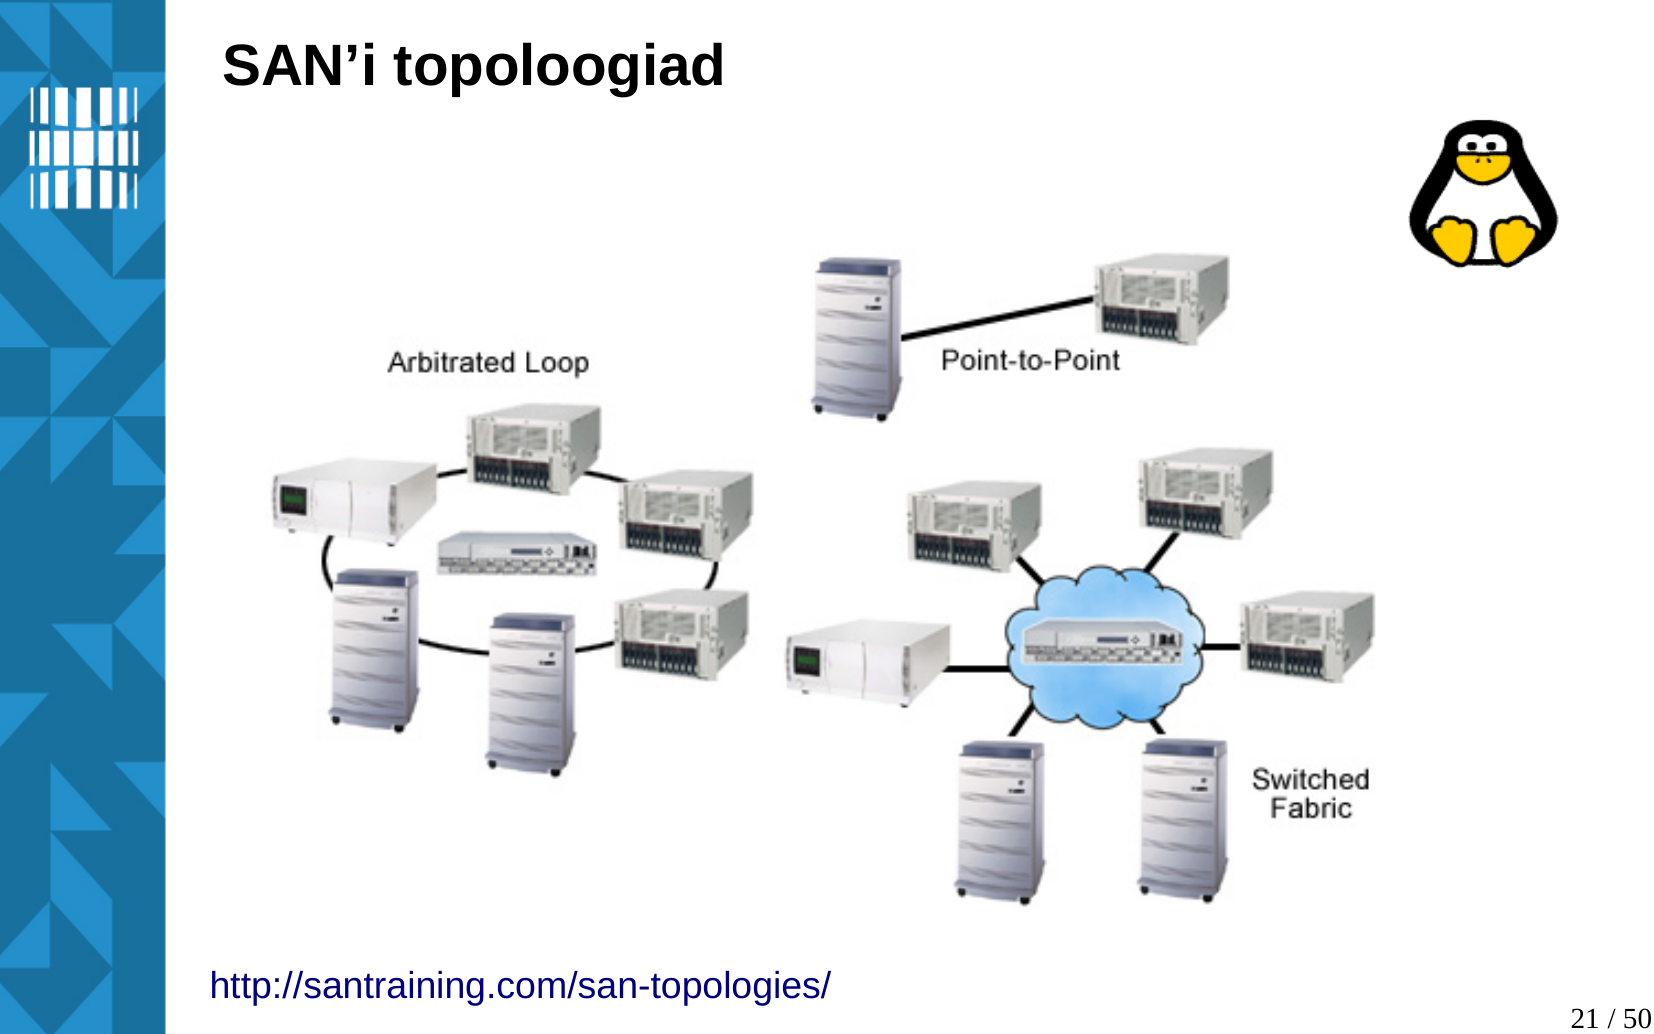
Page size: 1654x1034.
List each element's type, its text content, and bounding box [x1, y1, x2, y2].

picture [265, 76, 1607, 909]
text_box http://santraining.com/san-topologies/ [194, 956, 869, 1014]
title SAN’i topoloogiad [222, 23, 945, 107]
